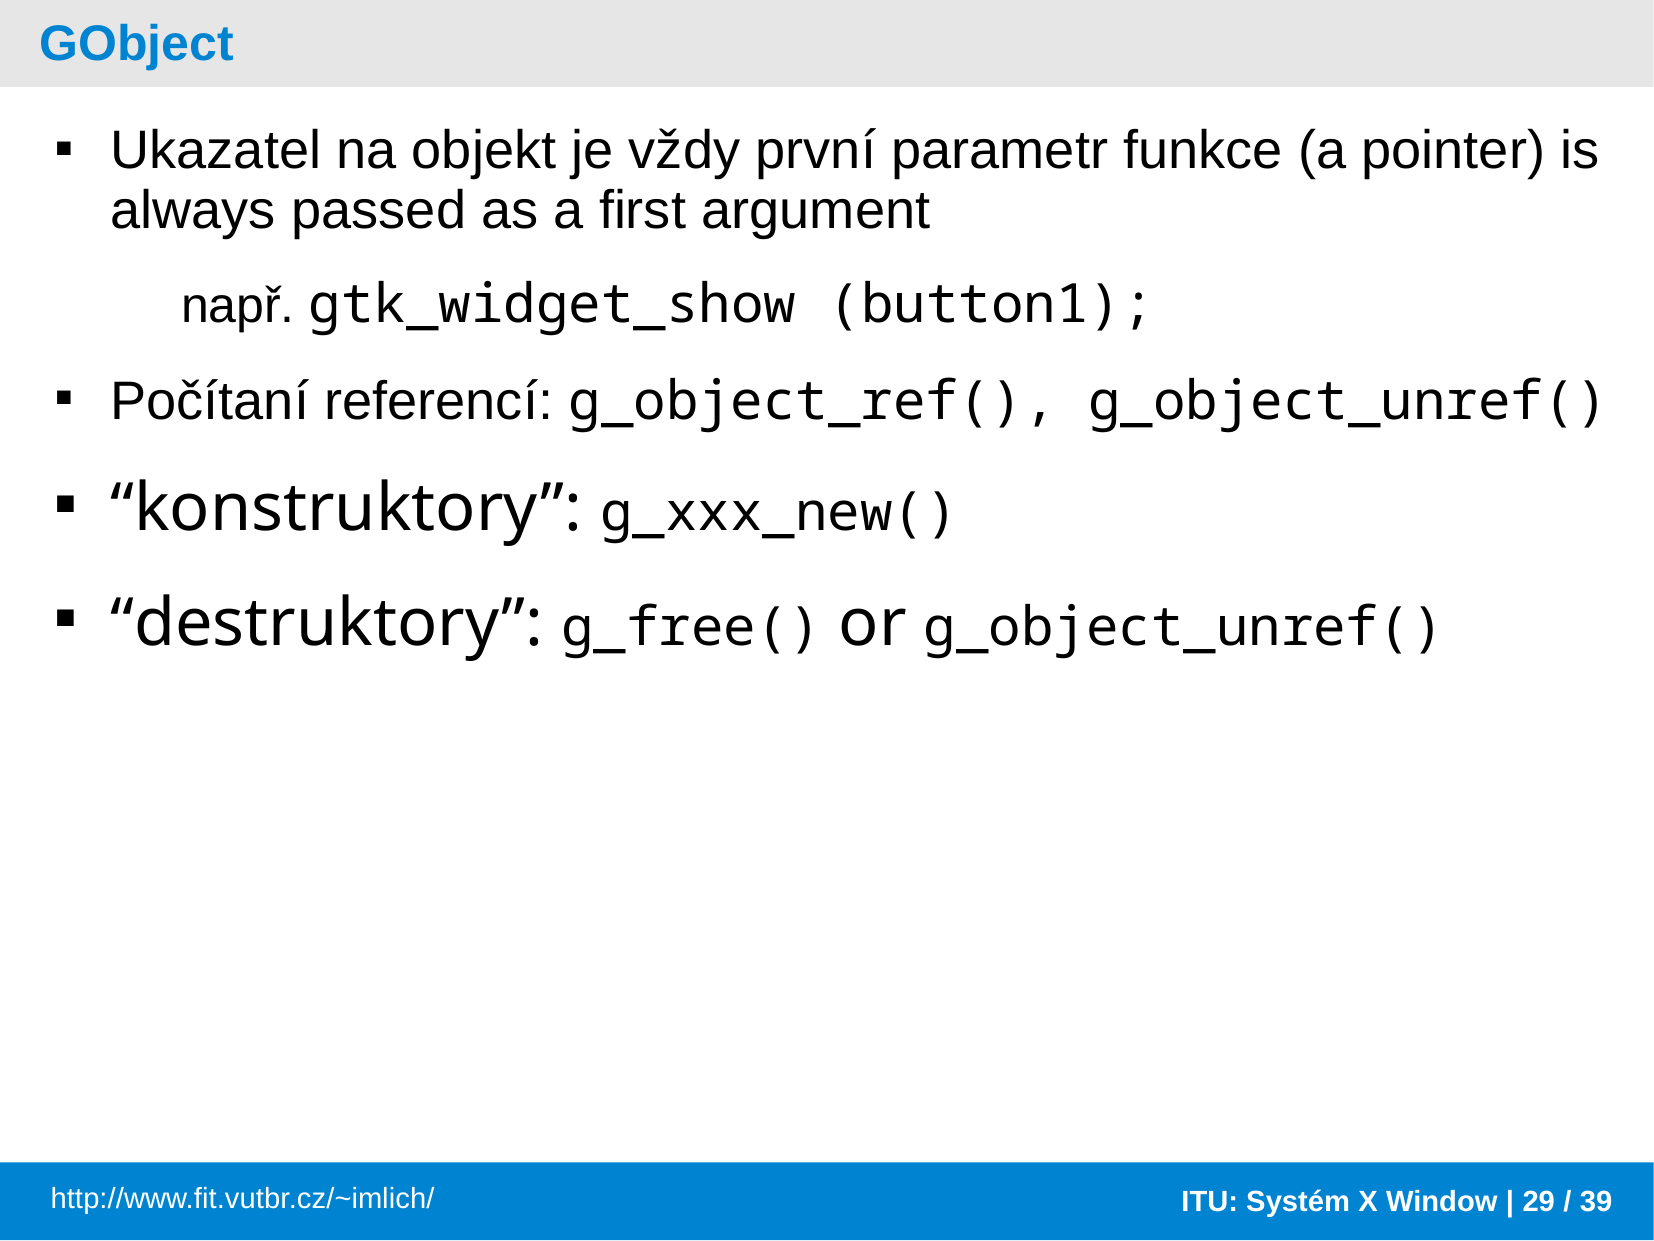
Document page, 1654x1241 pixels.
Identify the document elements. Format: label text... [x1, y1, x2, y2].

list Ukazatel na objekt je vždy první parametr funkce (a pointer) is always passed as a first argument např. gtk_widget_show (button1); Počítaní referencí: g_object_ref(), g_object_unref() “konstruktory”: g_xxx_new() “destruktory”: g_free() or g_object_unref() [39, 119, 1615, 839]
title GObject [39, 5, 1615, 81]
